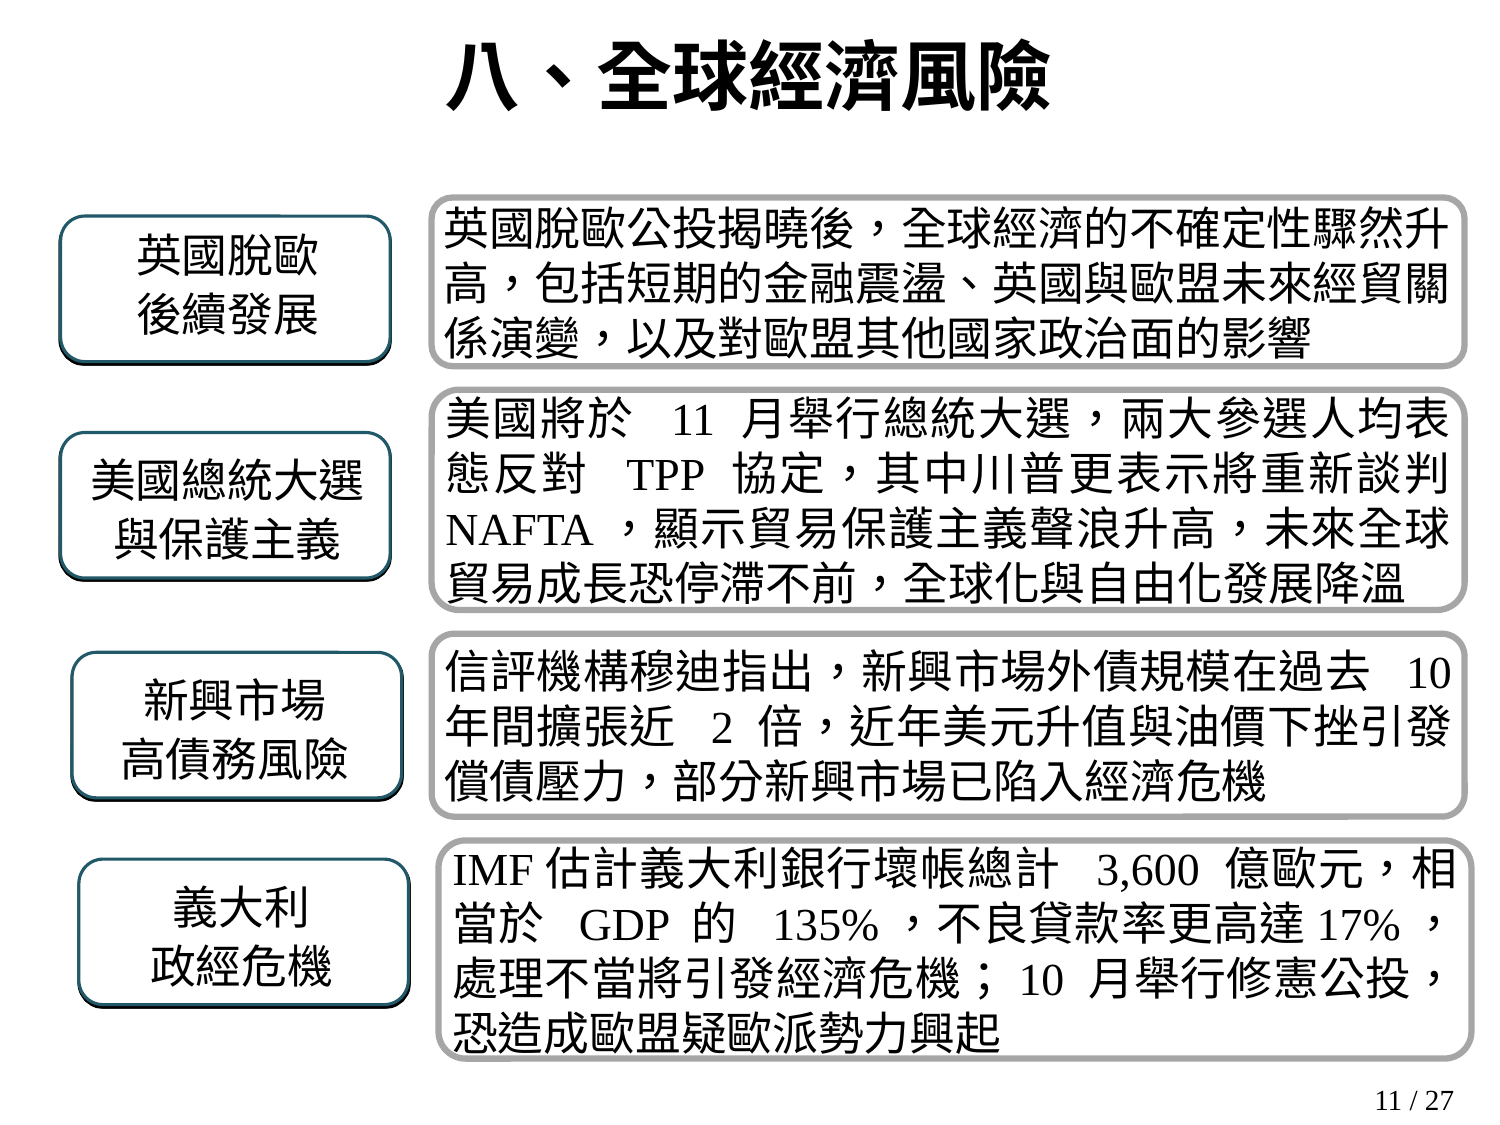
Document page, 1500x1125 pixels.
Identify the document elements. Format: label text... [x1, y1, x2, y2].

text_box [64, 432, 387, 444]
text_box [82, 859, 405, 871]
text_box IMF估計義大利銀行壞帳總計 3,600 億歐元，相當於 GDP 的 135%，不良貸款率更高達17%，處理不當將引發經濟危機；10 月舉行修憲公投，恐造成歐盟疑歐派勢力興起 [438, 840, 1472, 1059]
text_box 新興市場 高債務風險 [67, 664, 402, 794]
text_box [90, 1001, 397, 1005]
text_box [63, 349, 388, 362]
text_box 信評機構穆迪指出，新興市場外債規模在過去 10 年間擴張近 2 倍，近年美元升值與油價下挫引發償債壓力，部分新興市場已陷入經濟危機 [431, 633, 1465, 817]
text_box [75, 652, 399, 664]
text_box 美國總統大選 與保護主義 [60, 444, 395, 574]
text_box 英國脫歐公投揭曉後，全球經濟的不確定性驟然升高，包括短期的金融震盪、英國與歐盟未來經貿關係演變，以及對歐盟其他國家政治面的影響 [431, 197, 1465, 367]
text_box 美國將於 11 月舉行總統大選，兩大參選人均表態反對 TPP 協定，其中川普更表示將重新談判 NAFTA，顯示貿易保護主義聲浪升高，未來全球貿易成長恐停滯不前，全球化與自由化發展降溫 [431, 389, 1465, 610]
text_box [83, 794, 391, 798]
text_box [71, 574, 380, 579]
text_box 義大利 政經危機 [74, 871, 409, 1001]
text_box 八、全球經濟風險 [28, 20, 1470, 128]
text_box 英國脫歐 後續發展 [60, 219, 395, 349]
